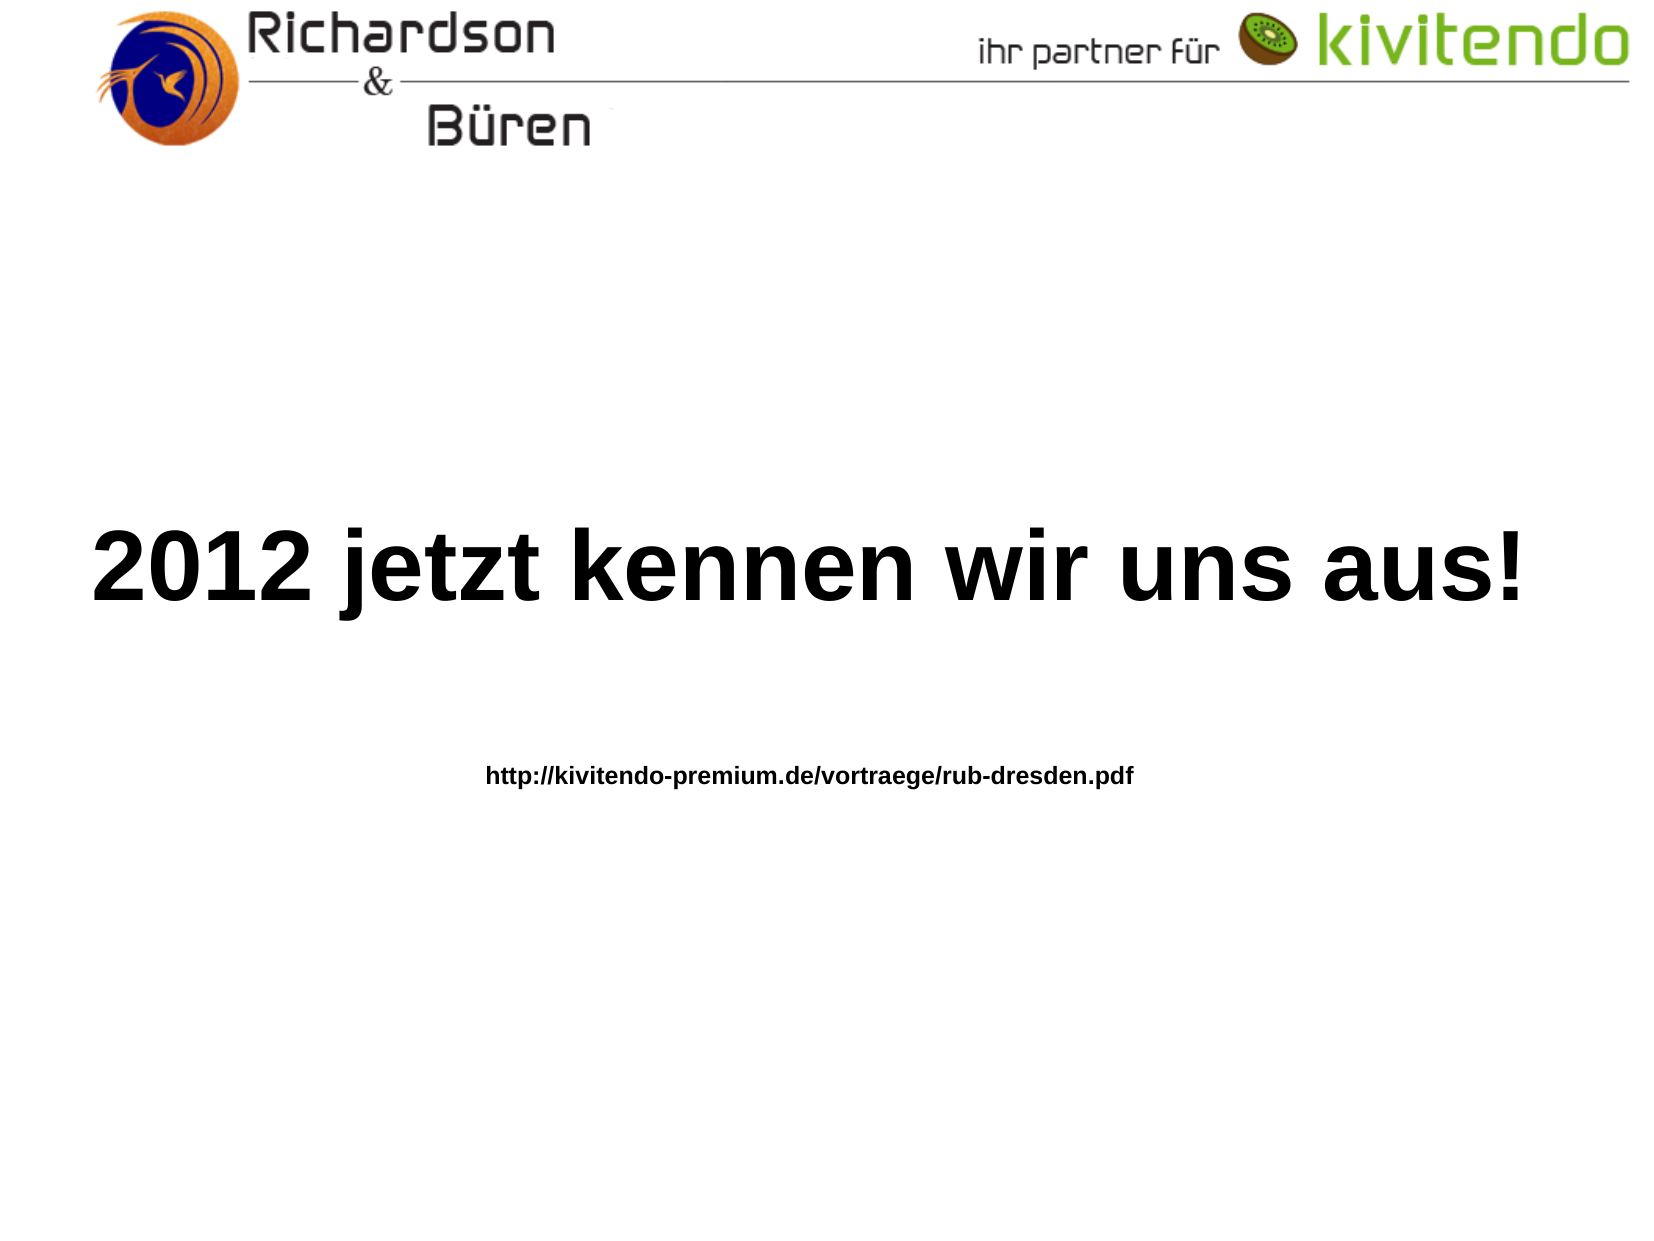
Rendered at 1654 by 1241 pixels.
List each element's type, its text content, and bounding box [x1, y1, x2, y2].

picture [63, 0, 1642, 149]
subtitle 2012 jetzt kennen wir uns aus! http://kivitendo-premium.de/vortraege/rub-dresden.pdf [82, 290, 1538, 1010]
